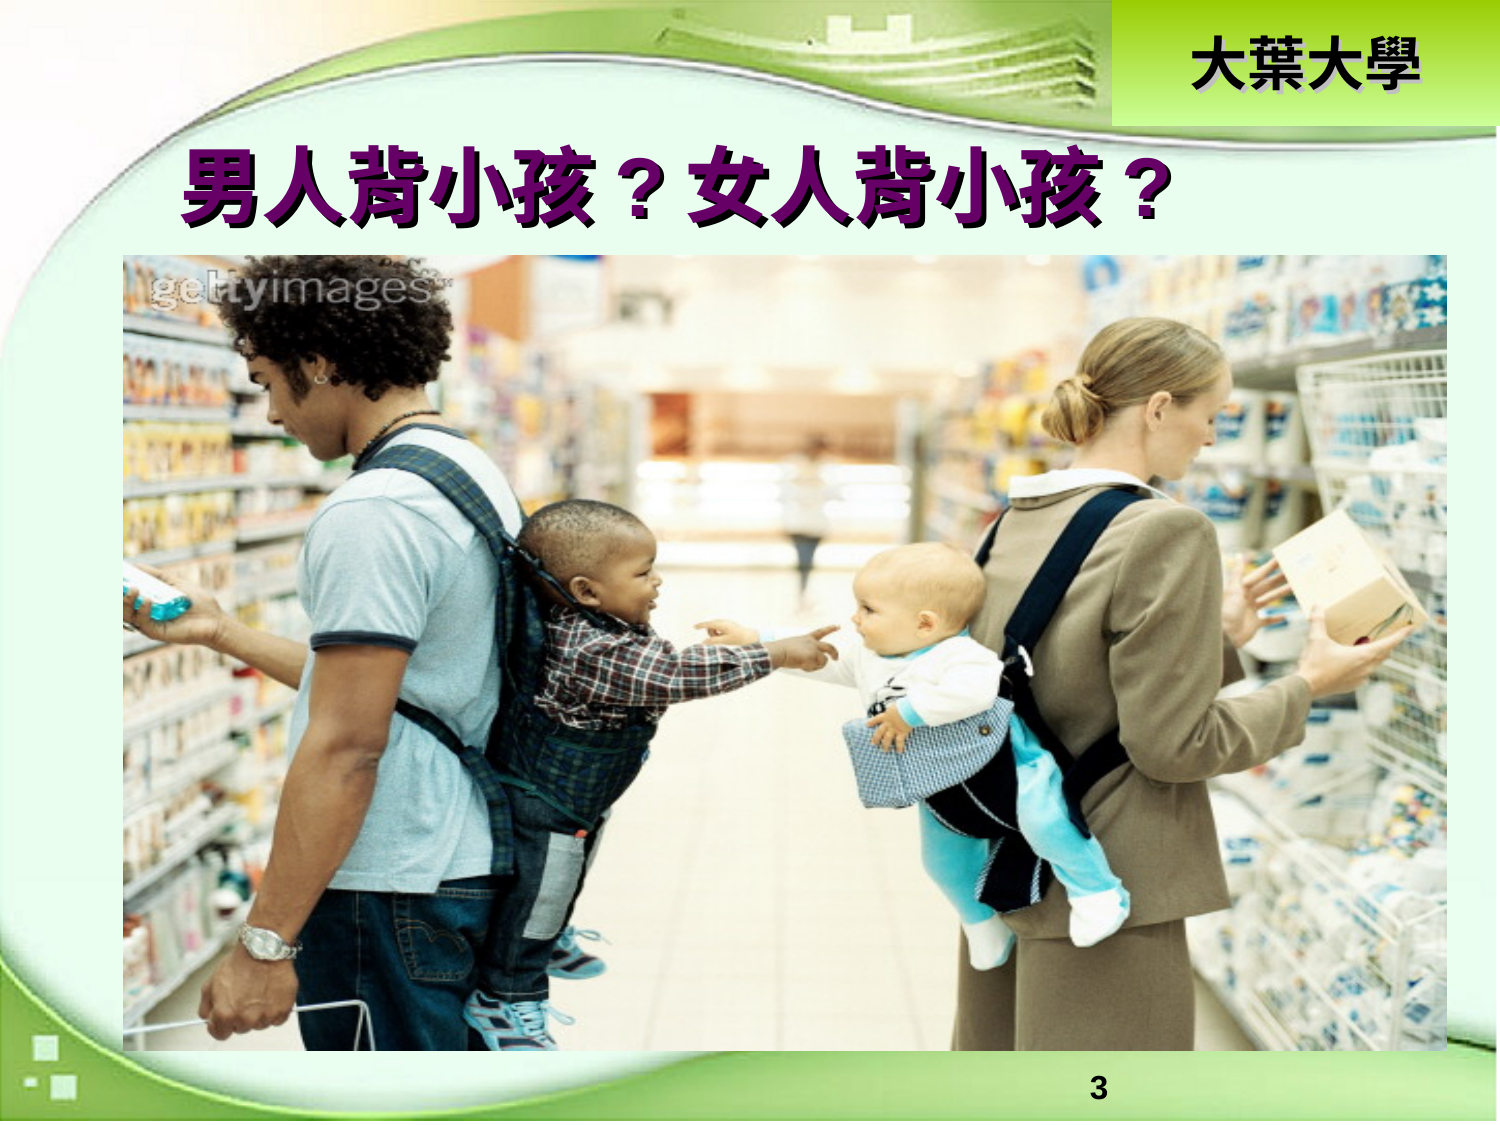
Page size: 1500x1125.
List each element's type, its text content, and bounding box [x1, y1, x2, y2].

picture [123, 255, 1447, 1051]
title 男人背小孩?女人背小孩? [0, 125, 1351, 242]
